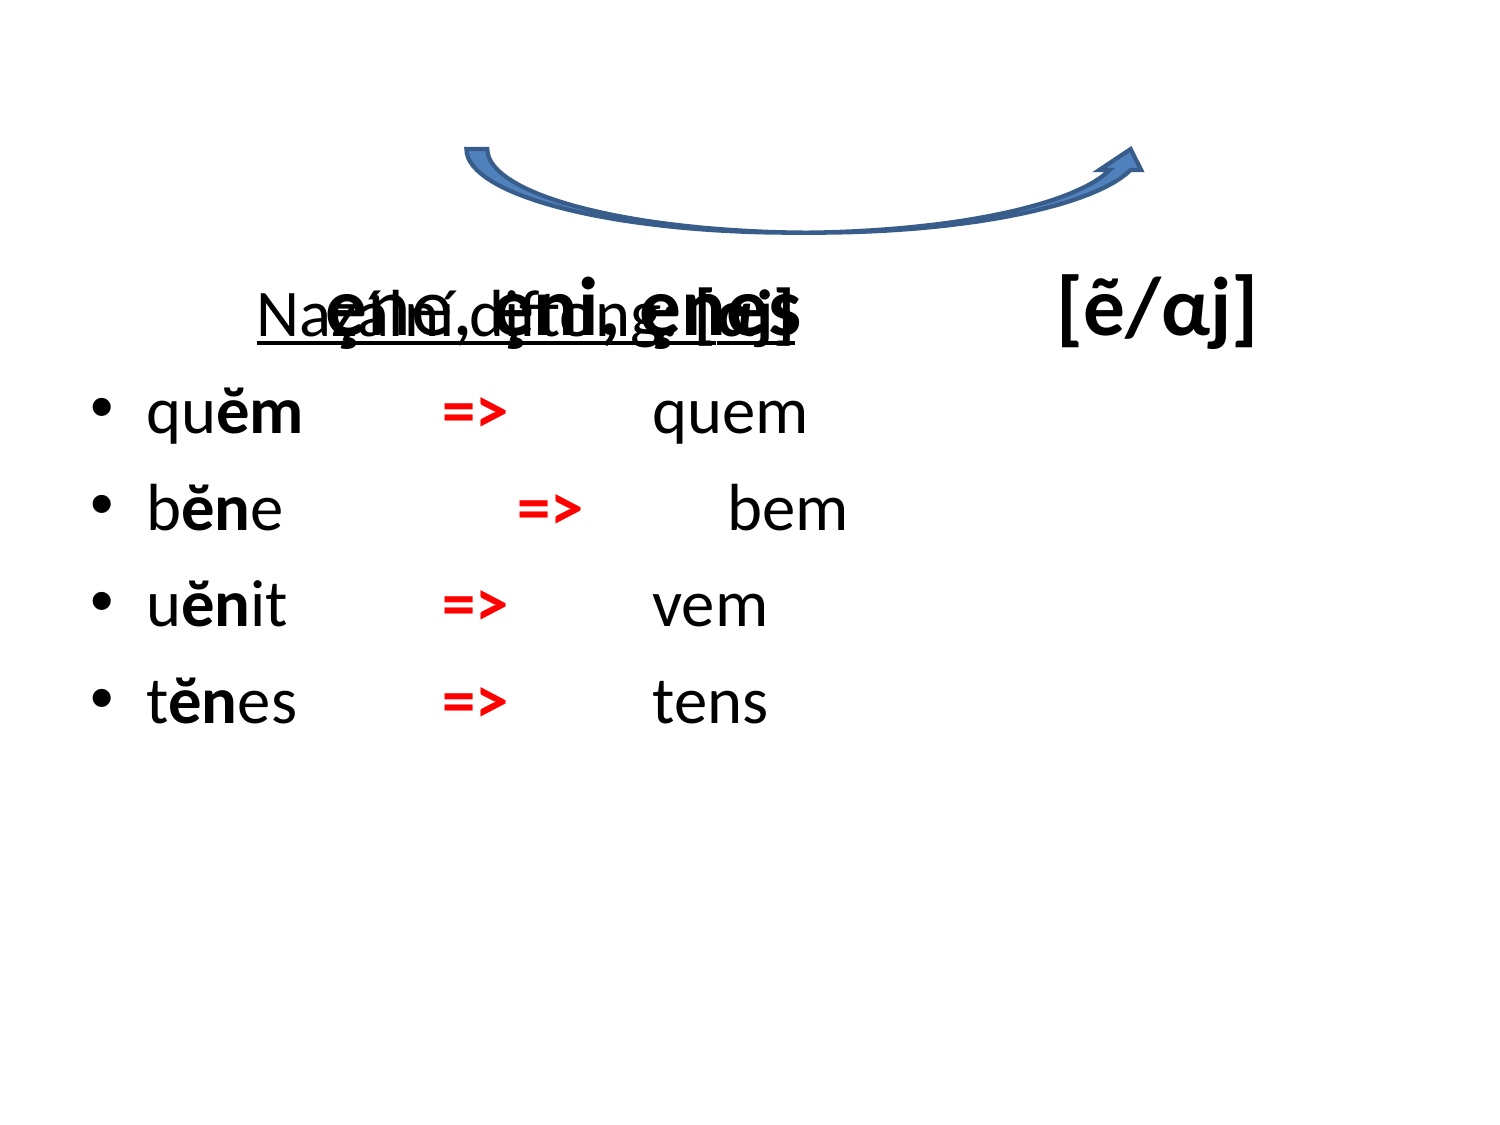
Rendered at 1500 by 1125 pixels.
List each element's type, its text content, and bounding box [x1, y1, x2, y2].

list Nazální diftong: [αj] quĕm => quem bĕne => bem uĕnit => vem tĕnes => tens [75, 262, 1426, 1005]
text_box [466, 149, 1142, 233]
title ȩne, ȩni, ȩnes [ẽ/αj] [75, 45, 1426, 233]
